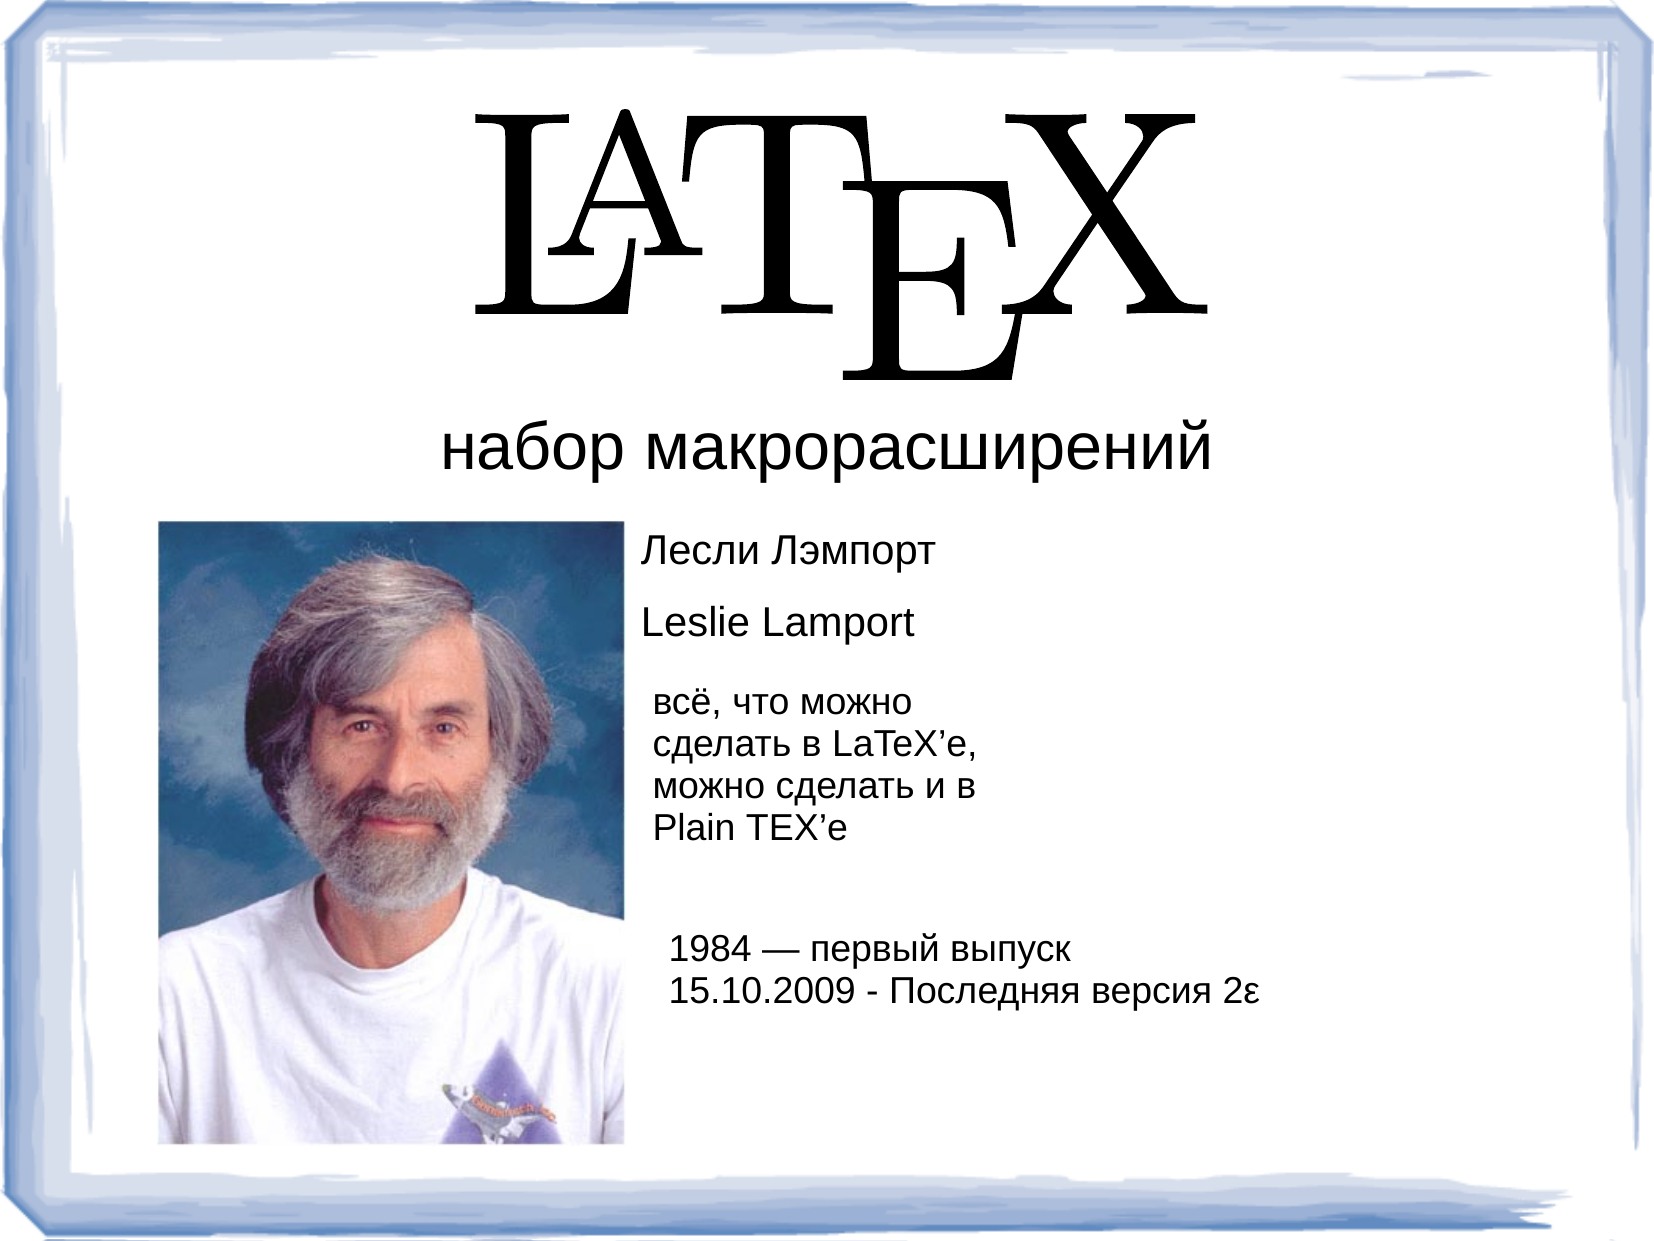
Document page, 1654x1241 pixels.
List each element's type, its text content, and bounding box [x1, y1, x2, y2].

text_box 1984 — первый выпуск 15.10.2009 - Последняя версия 2ε [653, 920, 1359, 1029]
picture [0, 0, 1654, 1241]
text_box Лесли Лэмпорт Leslie Lamport [625, 519, 981, 664]
text_box набор макрорасширений [425, 401, 1227, 499]
text_box всё, что можно сделать в LaTeX’е, можно сделать и в Plain ΤΕΧ’е [637, 673, 1075, 1111]
